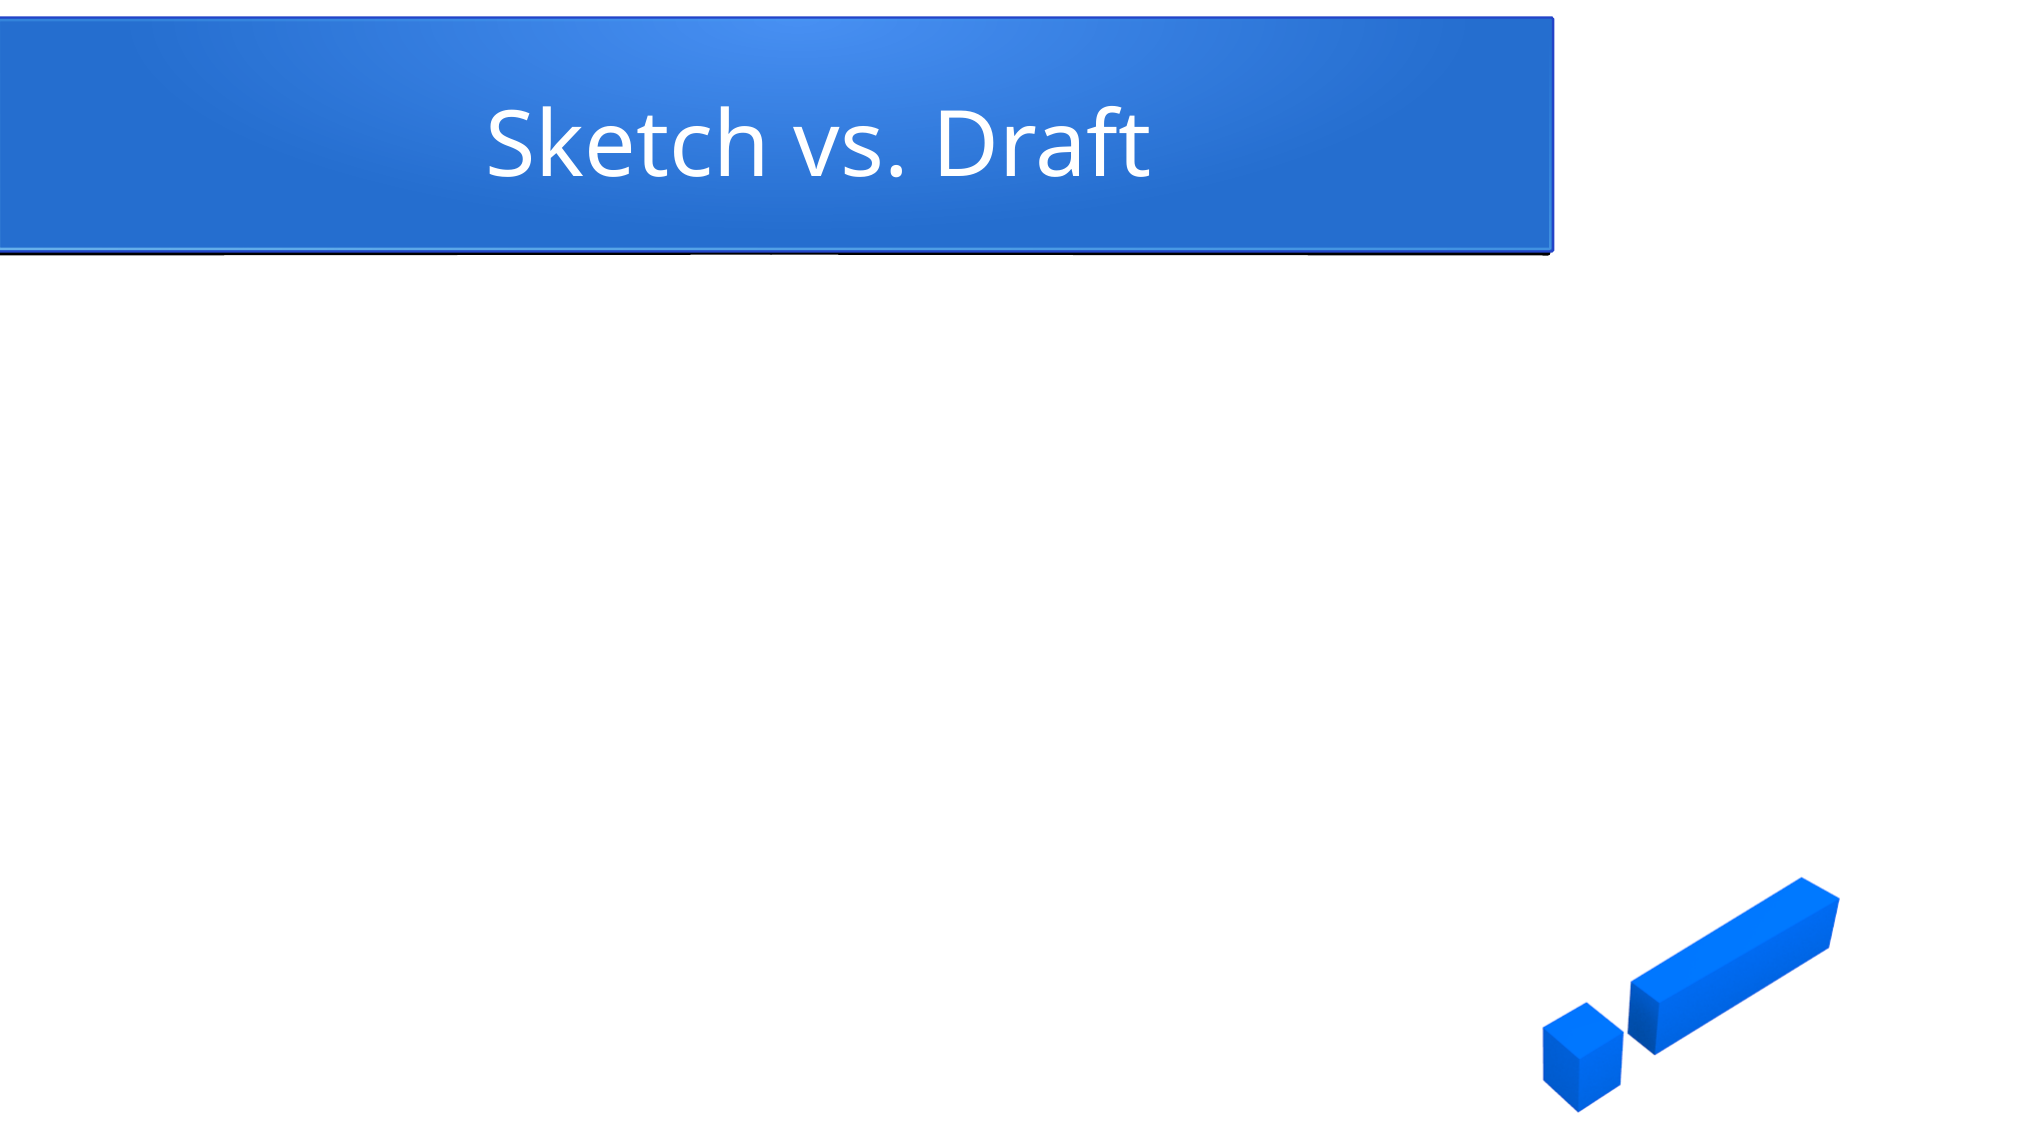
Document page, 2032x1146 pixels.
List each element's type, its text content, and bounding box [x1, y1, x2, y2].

title Sketch vs. Draft [101, 45, 1536, 237]
picture [1071, 602, 2032, 1143]
